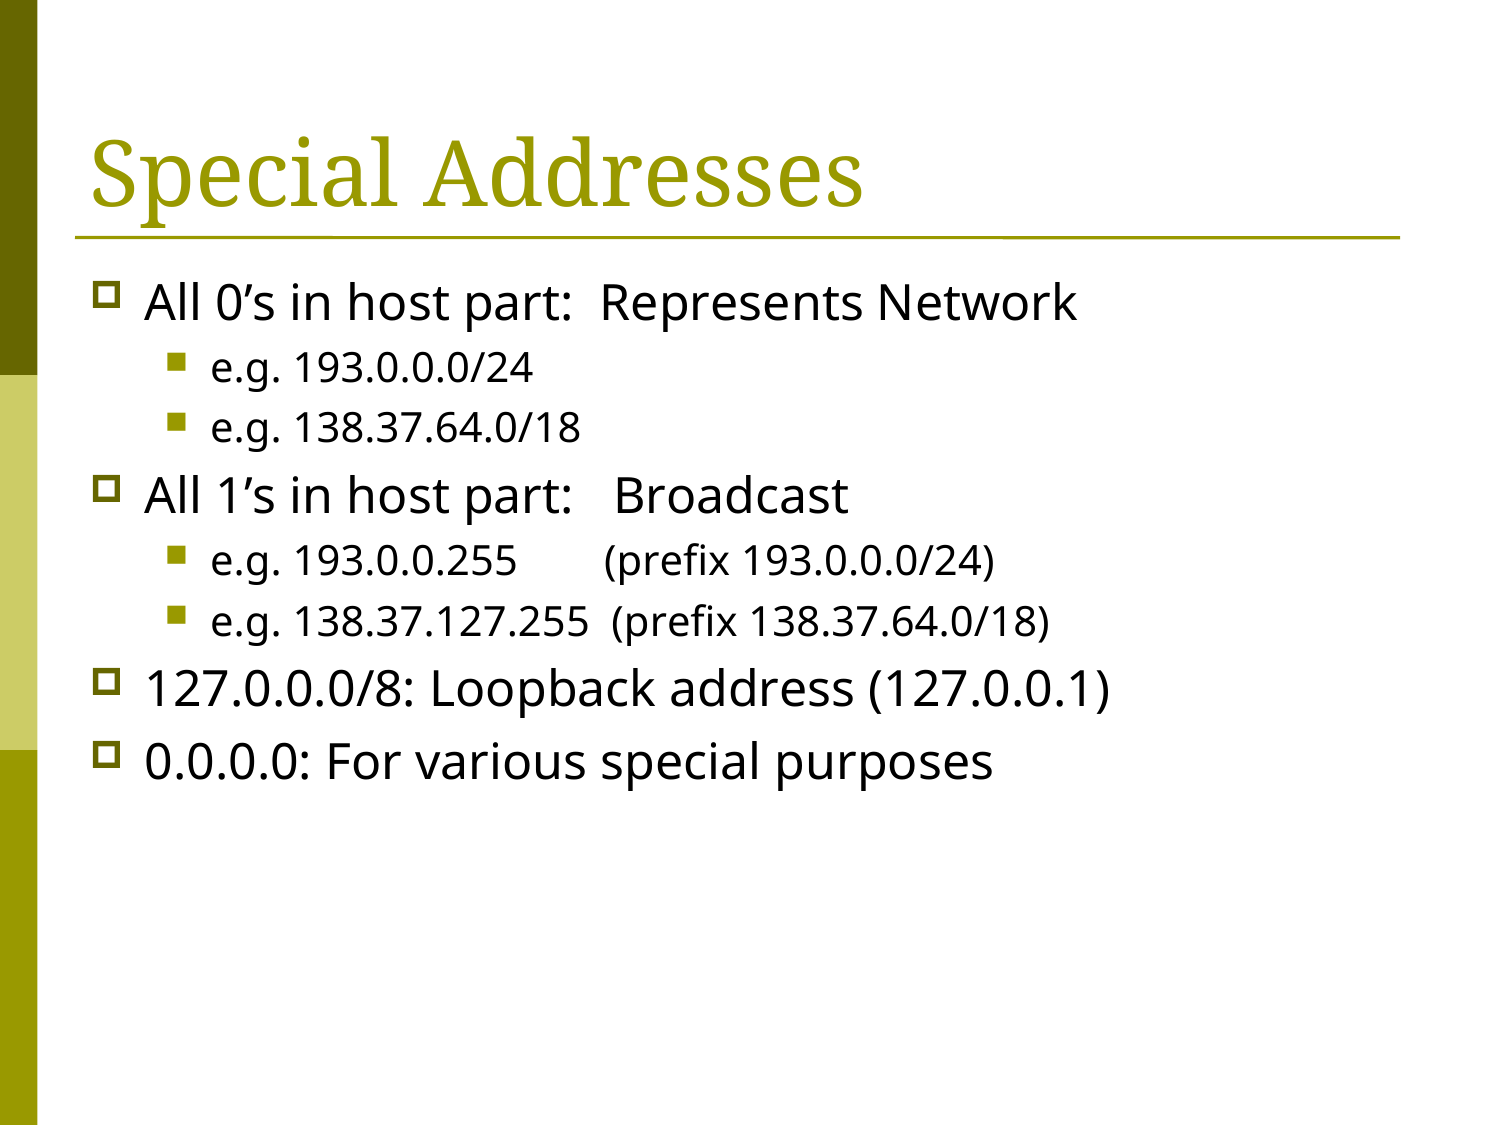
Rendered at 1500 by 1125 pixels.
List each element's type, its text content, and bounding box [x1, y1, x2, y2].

title Special Addresses [75, 45, 1426, 233]
list All 0’s in host part: Represents Network e.g. 193.0.0.0/24 e.g. 138.37.64.0/18 All 1’s in host part: Broadcast e.g. 193.0.0.255 (prefix 193.0.0.0/24)‏ e.g. 138.37.127.255 (prefix 138.37.64.0/18)‏ 127.0.0.0/8: Loopback address (127.0.0.1)‏ 0.0.0.0: For various special purposes [75, 262, 1426, 1006]
